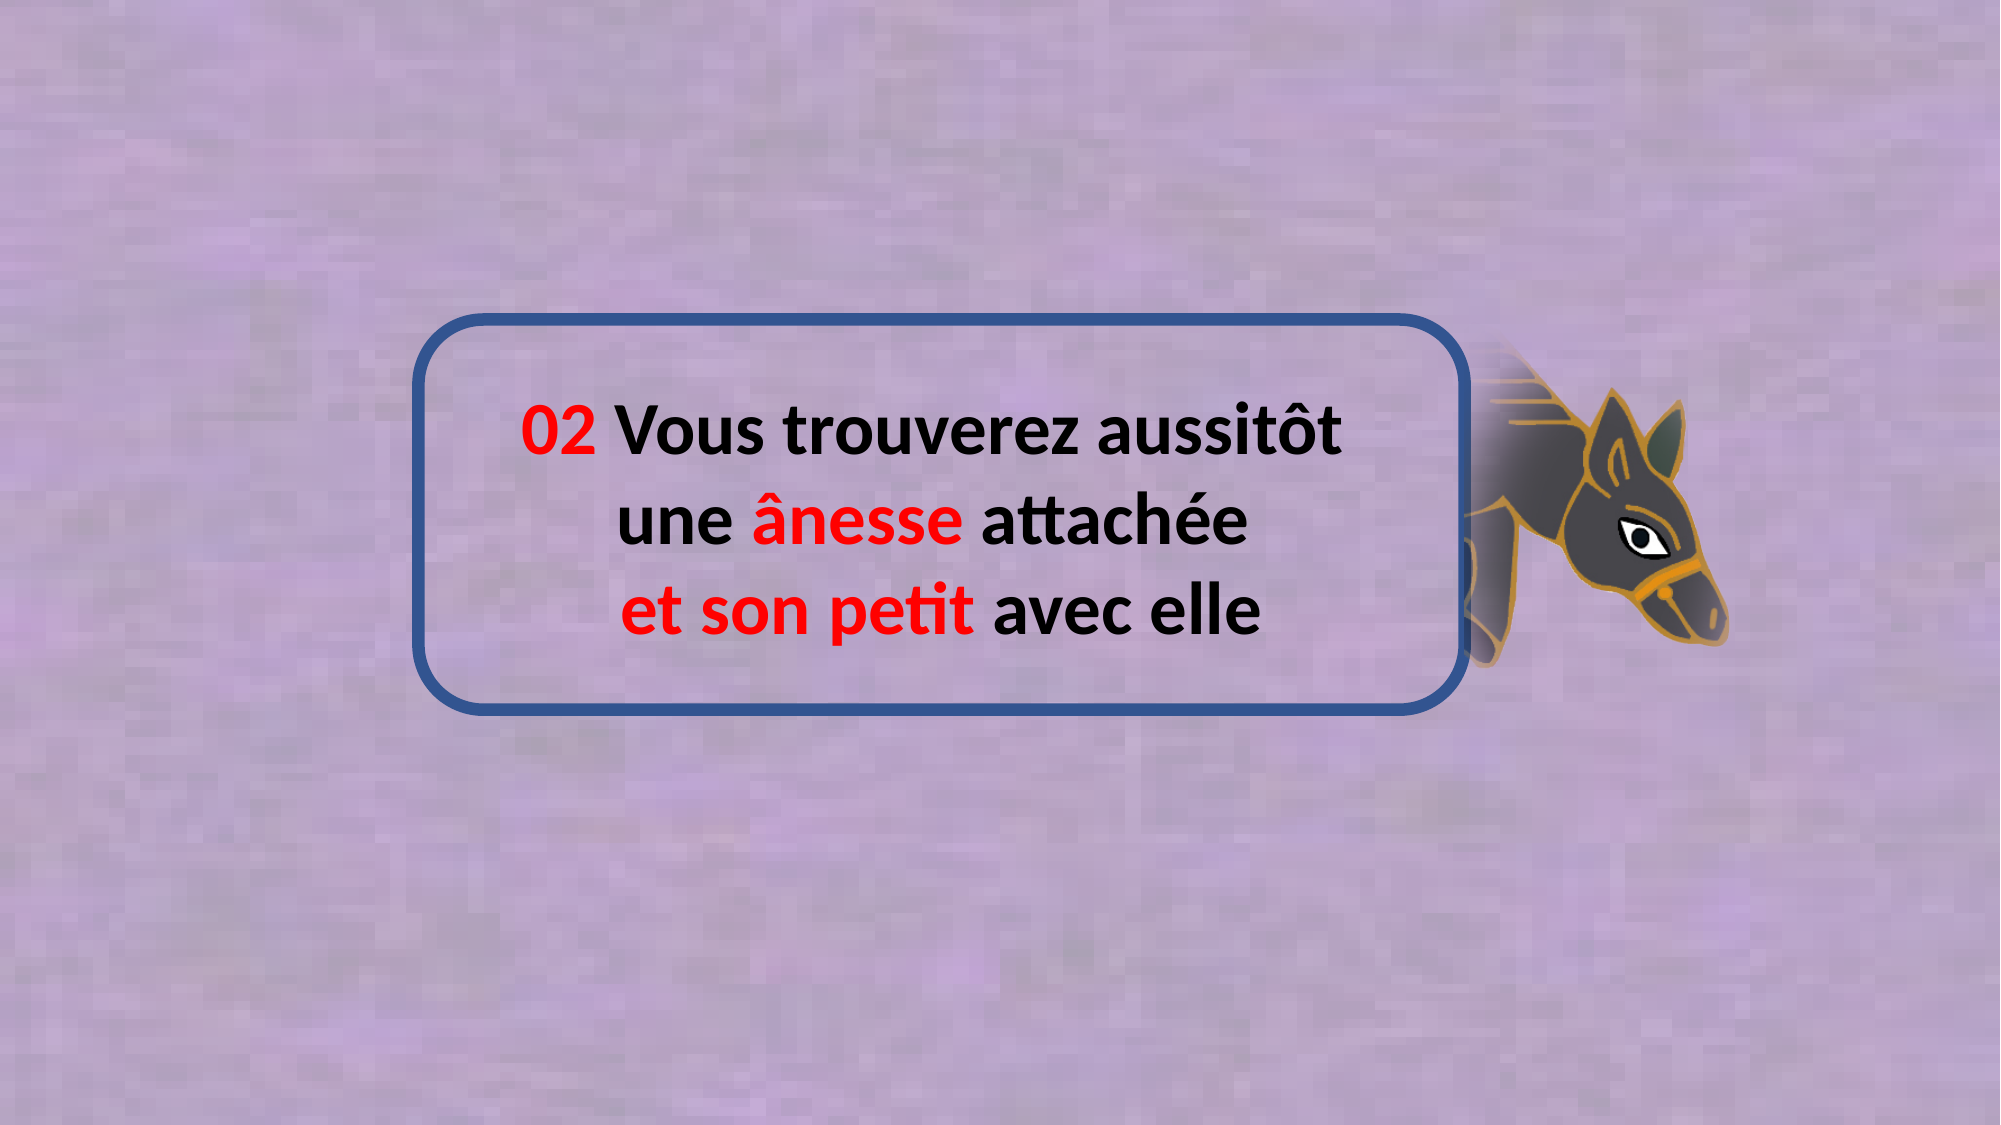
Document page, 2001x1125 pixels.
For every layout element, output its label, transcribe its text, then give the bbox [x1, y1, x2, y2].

picture [1464, 287, 1745, 717]
text_box 02 Vous trouverez aussitôt une ânesse attachée et son petit avec elle [418, 319, 1464, 710]
